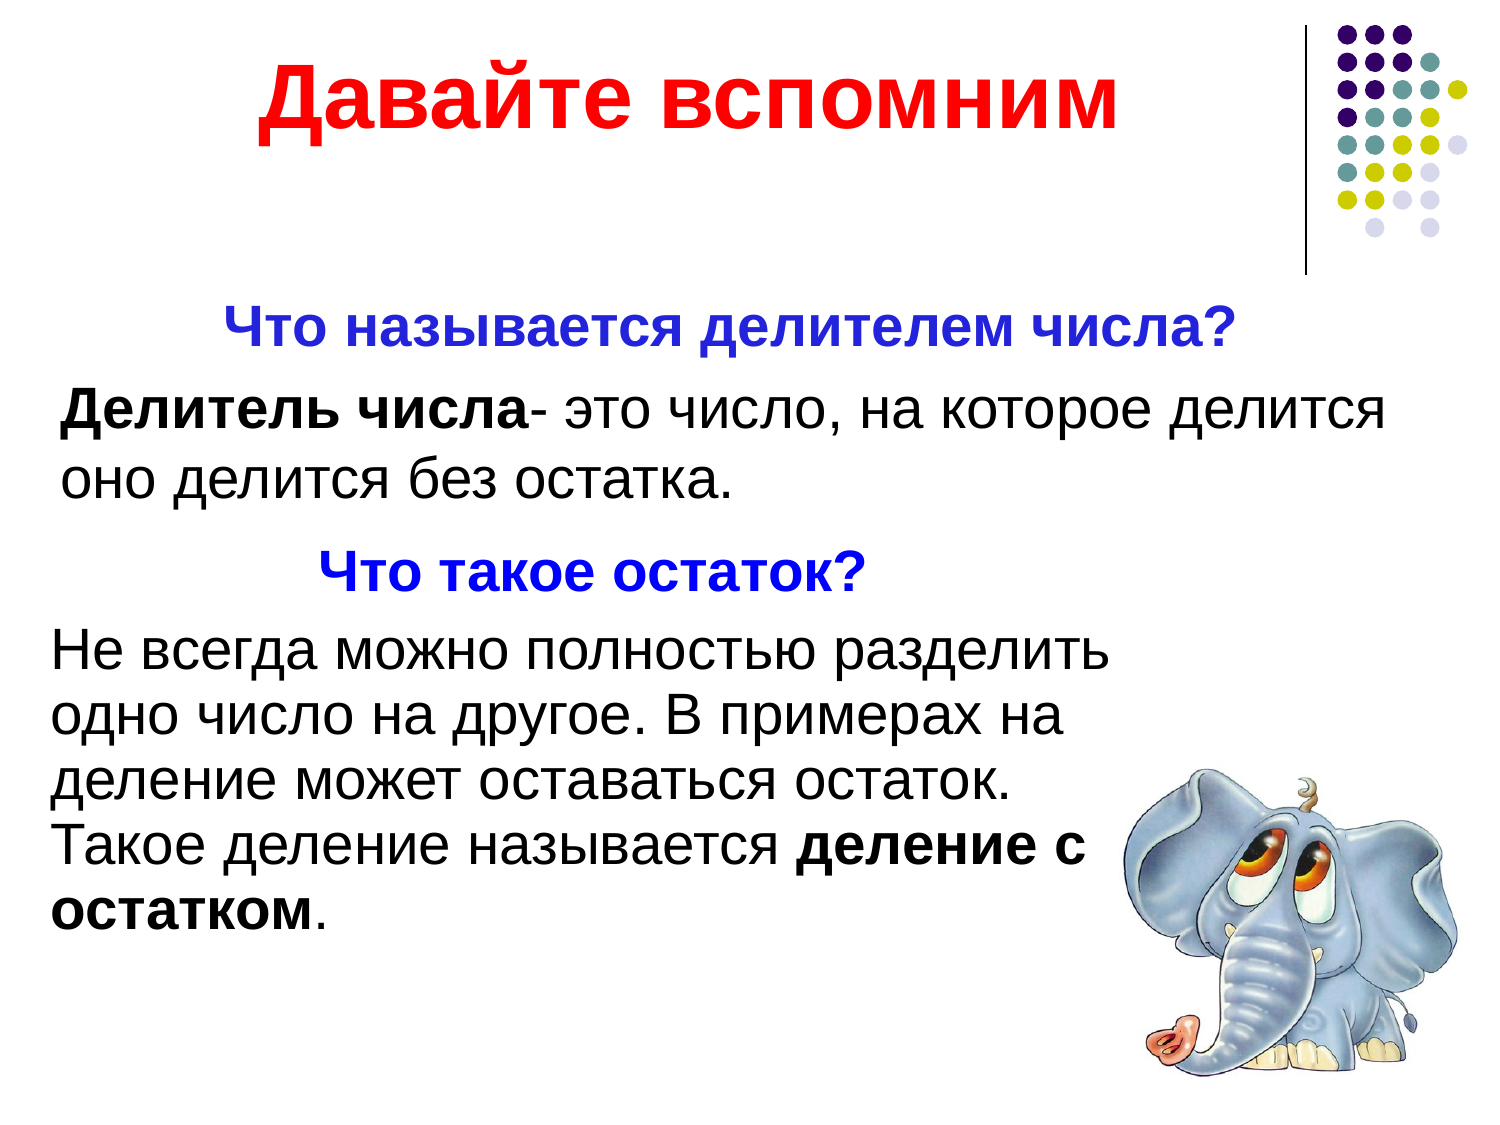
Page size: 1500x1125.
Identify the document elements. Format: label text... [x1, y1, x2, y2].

title Давайте вспомним [71, 29, 1309, 242]
text_box Что такое остаток? Не всегда можно полностью разделить одно число на другое. В примерах на деление может оставаться остаток. Такое деление называется деление с остатком. [35, 531, 1152, 953]
picture [1098, 738, 1477, 1101]
list Что называется делителем числа? Делитель числа- это число, на которое делится оно делится без остатка. [45, 280, 1418, 562]
